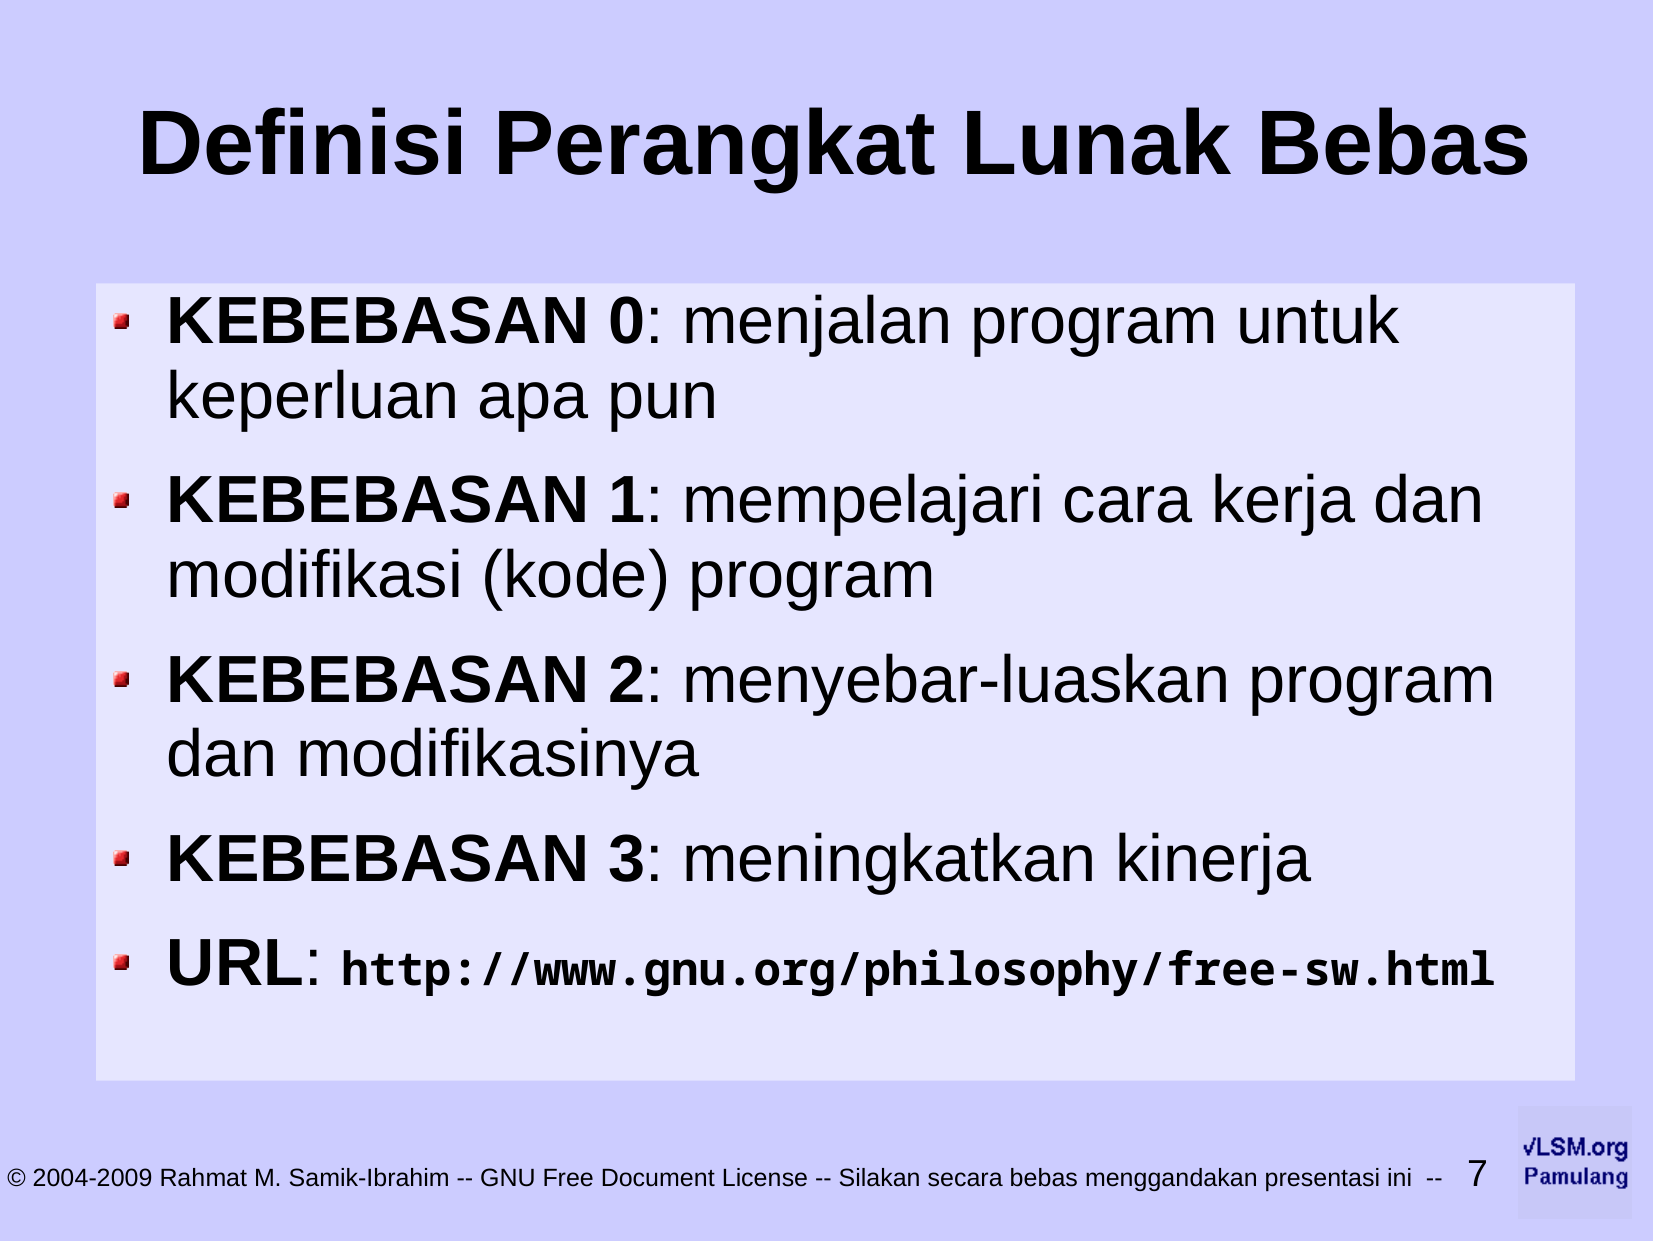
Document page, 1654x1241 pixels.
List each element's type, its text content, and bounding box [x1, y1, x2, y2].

title Definisi Perangkat Lunak Bebas [43, 84, 1628, 203]
picture [1518, 1106, 1632, 1219]
list KEBEBASAN 0: menjalan program untuk keperluan apa pun KEBEBASAN 1: mempelajari cara kerja dan modifikasi (kode) program KEBEBASAN 2: menyebar-luaskan program dan modifikasinya KEBEBASAN 3: meningkatkan kinerja URL: http://www.gnu.org/philosophy/free-sw.html [96, 283, 1575, 1081]
